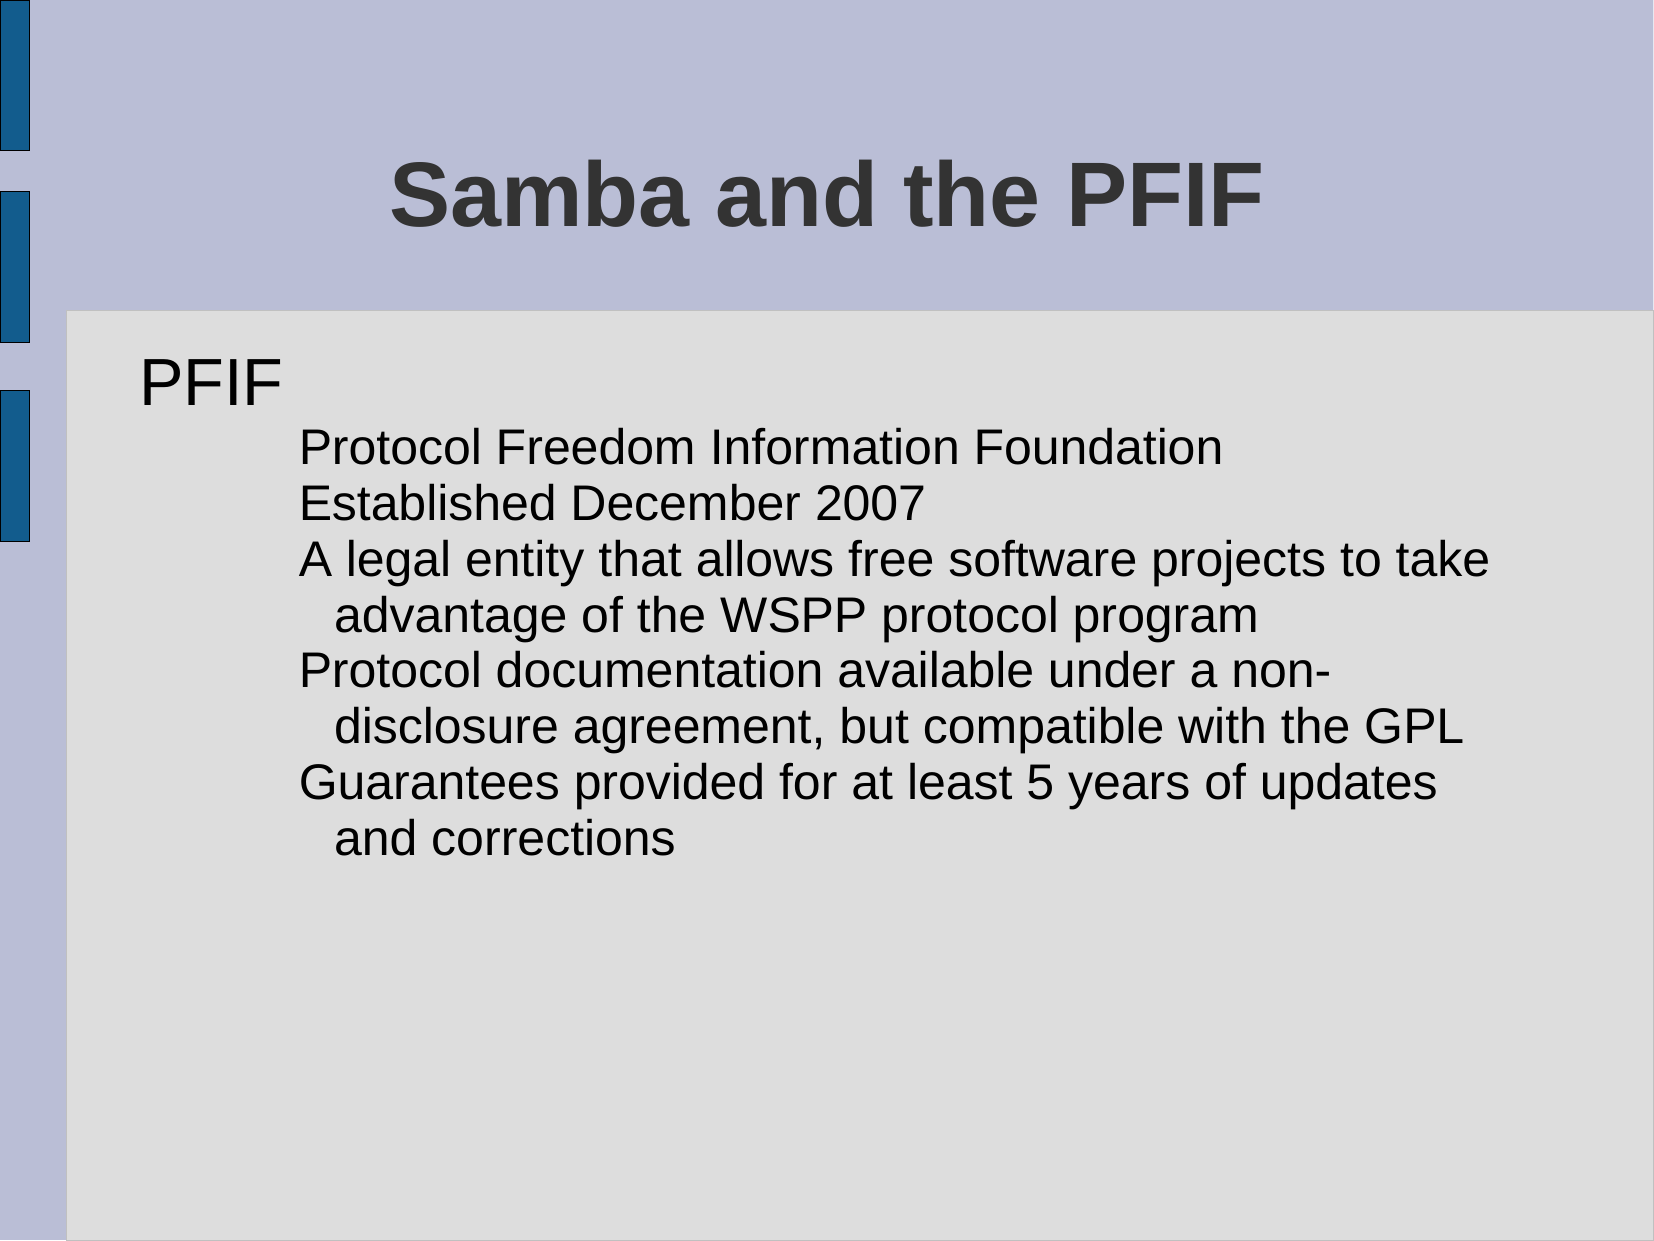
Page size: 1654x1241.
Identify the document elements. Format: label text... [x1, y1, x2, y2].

list PFIF Protocol Freedom Information Foundation Established December 2007 A legal entity that allows free software projects to take advantage of the WSPP protocol program Protocol documentation available under a non-disclosure agreement, but compatible with the GPL Guarantees provided for at least 5 years of updates and corrections [121, 344, 1534, 1112]
title Samba and the PFIF [121, 98, 1534, 291]
